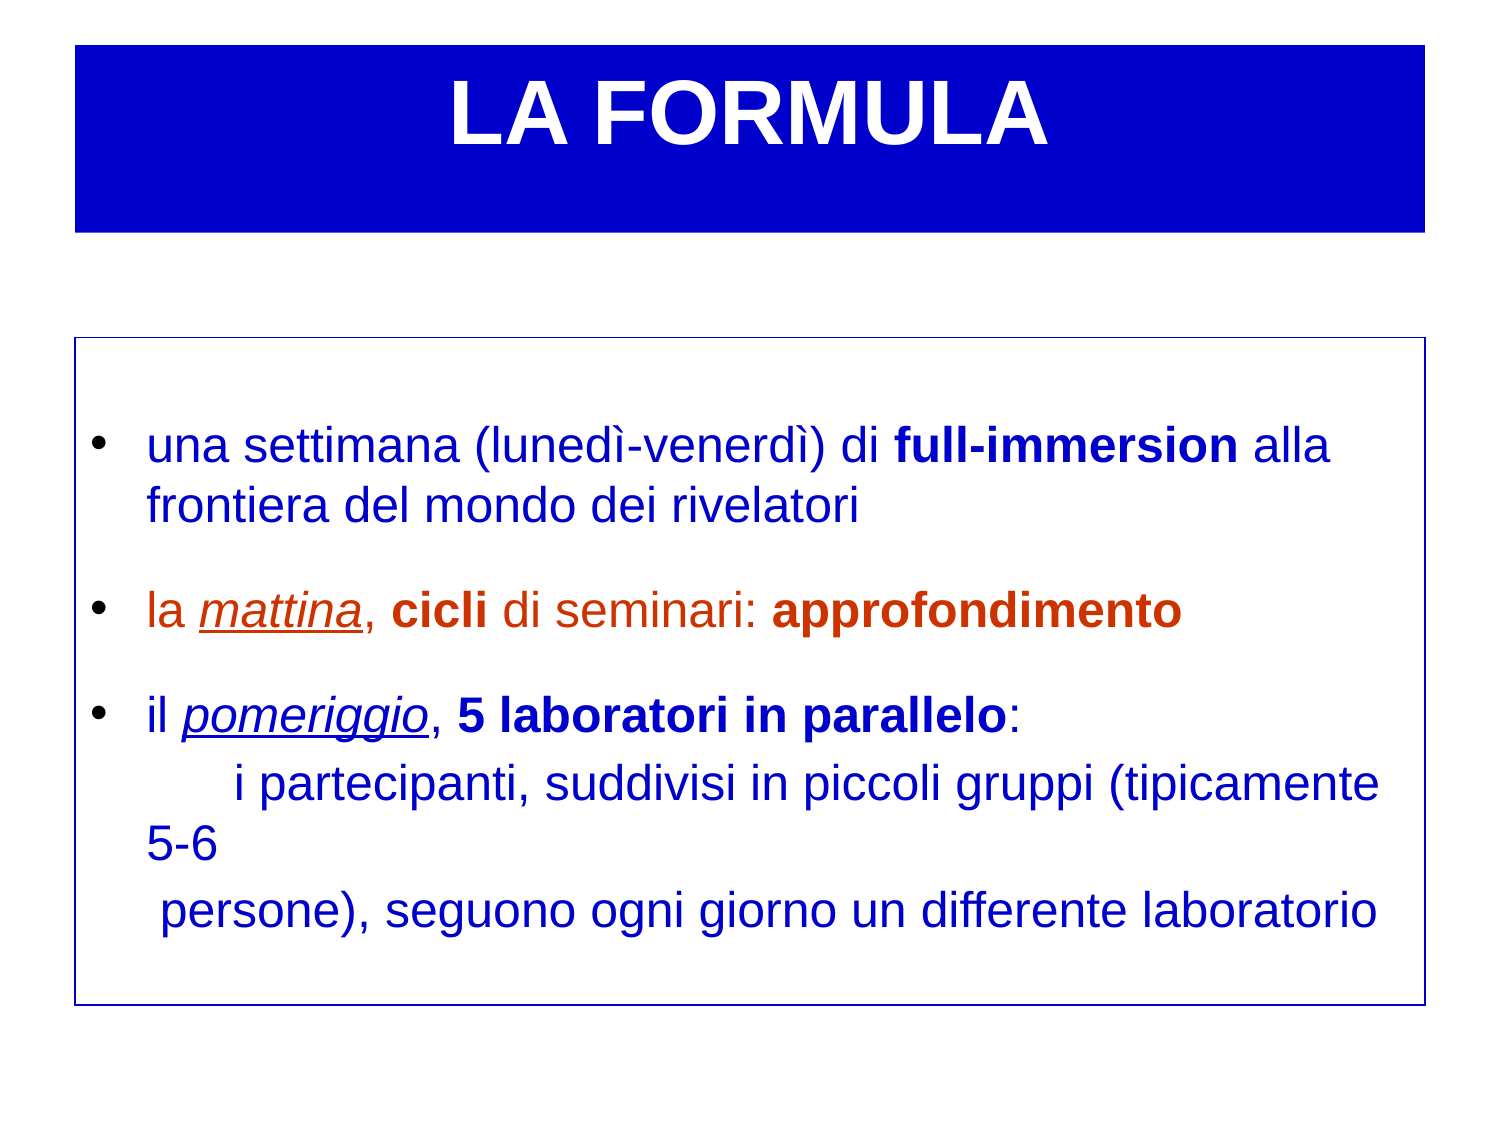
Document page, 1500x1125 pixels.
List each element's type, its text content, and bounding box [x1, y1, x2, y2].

title LA FORMULA [75, 45, 1425, 233]
text_box una settimana (lunedì-venerdì) di full-immersion alla frontiera del mondo dei rivelatori la mattina, cicli di seminari: approfondimento il pomeriggio, 5 laboratori in parallelo: i partecipanti, suddivisi in piccoli gruppi (tipicamente 5-6 persone), seguono ogni giorno un differente laboratorio [74, 337, 1425, 1005]
